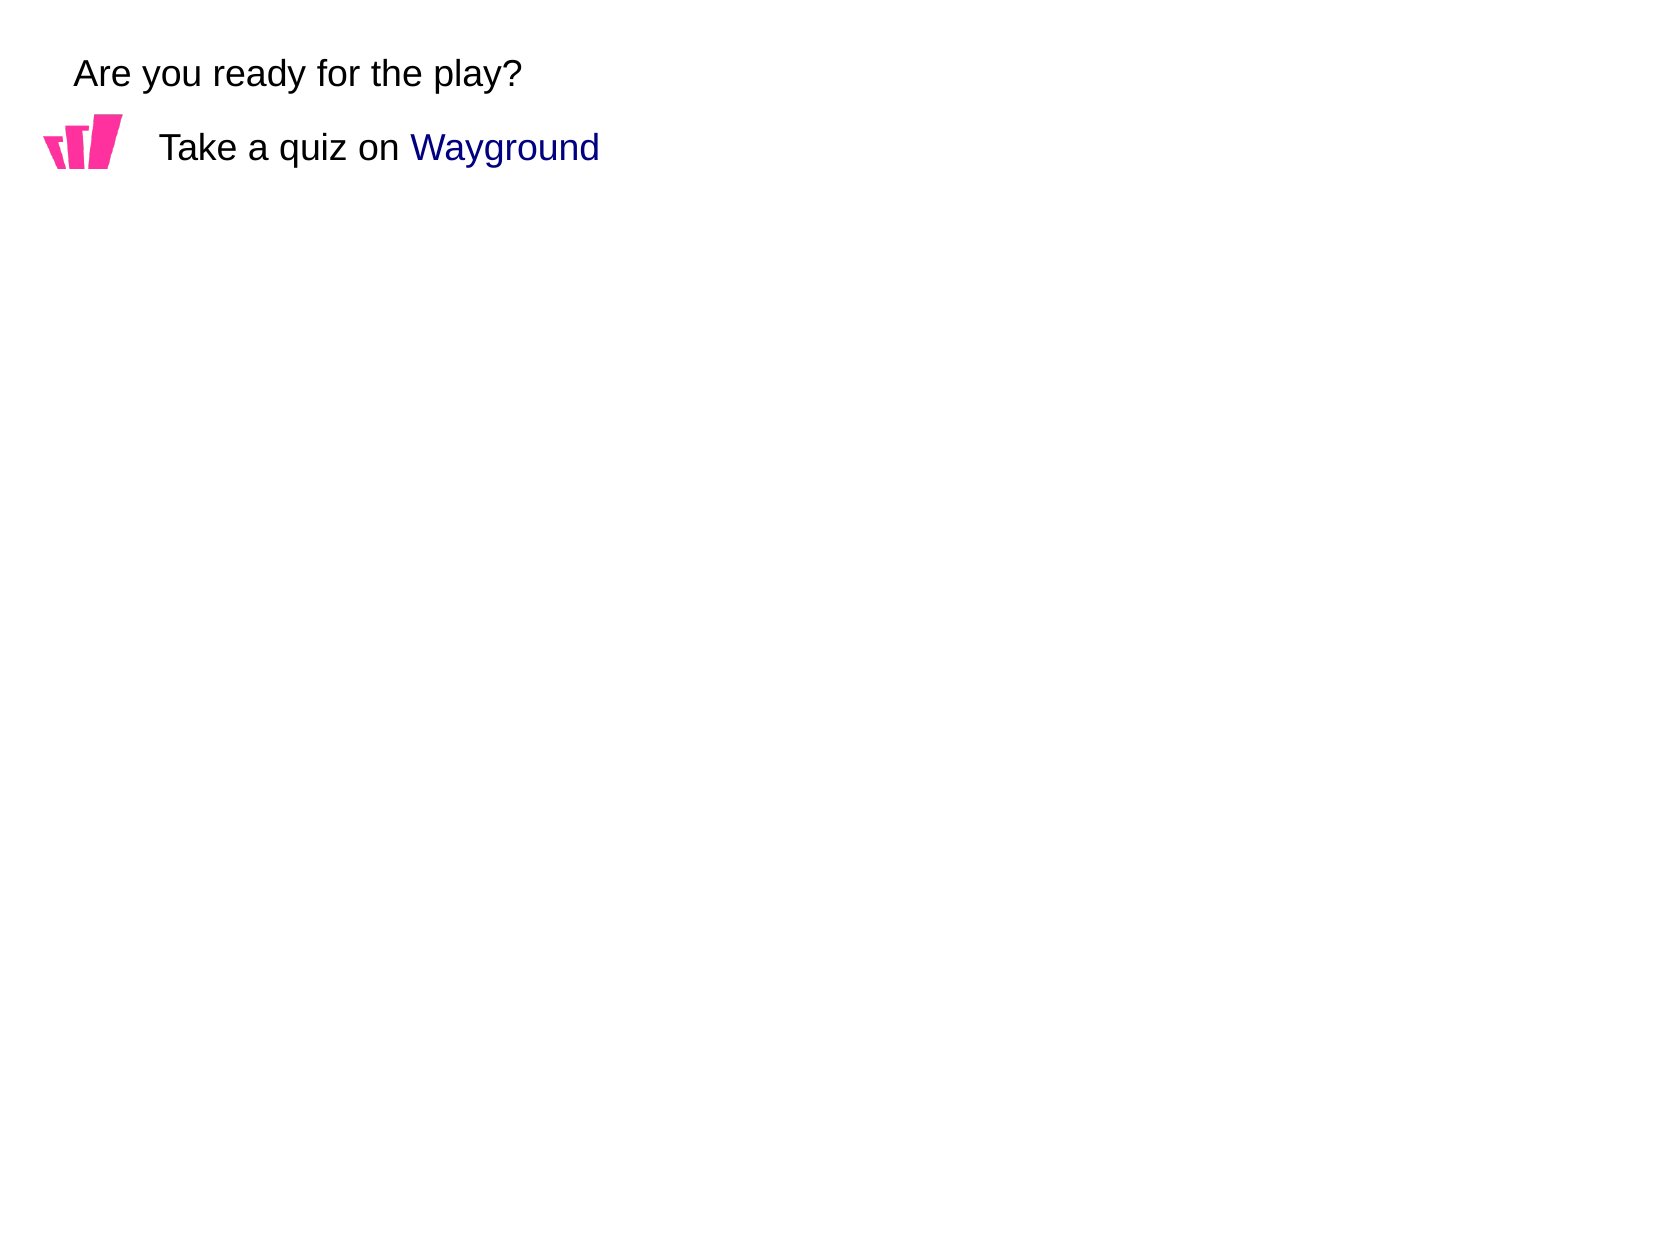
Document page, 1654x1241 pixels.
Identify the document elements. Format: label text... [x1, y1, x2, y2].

picture [33, 92, 132, 191]
text_box Take a quiz on Wayground [143, 119, 863, 177]
text_box Are you ready for the play? [58, 45, 539, 103]
